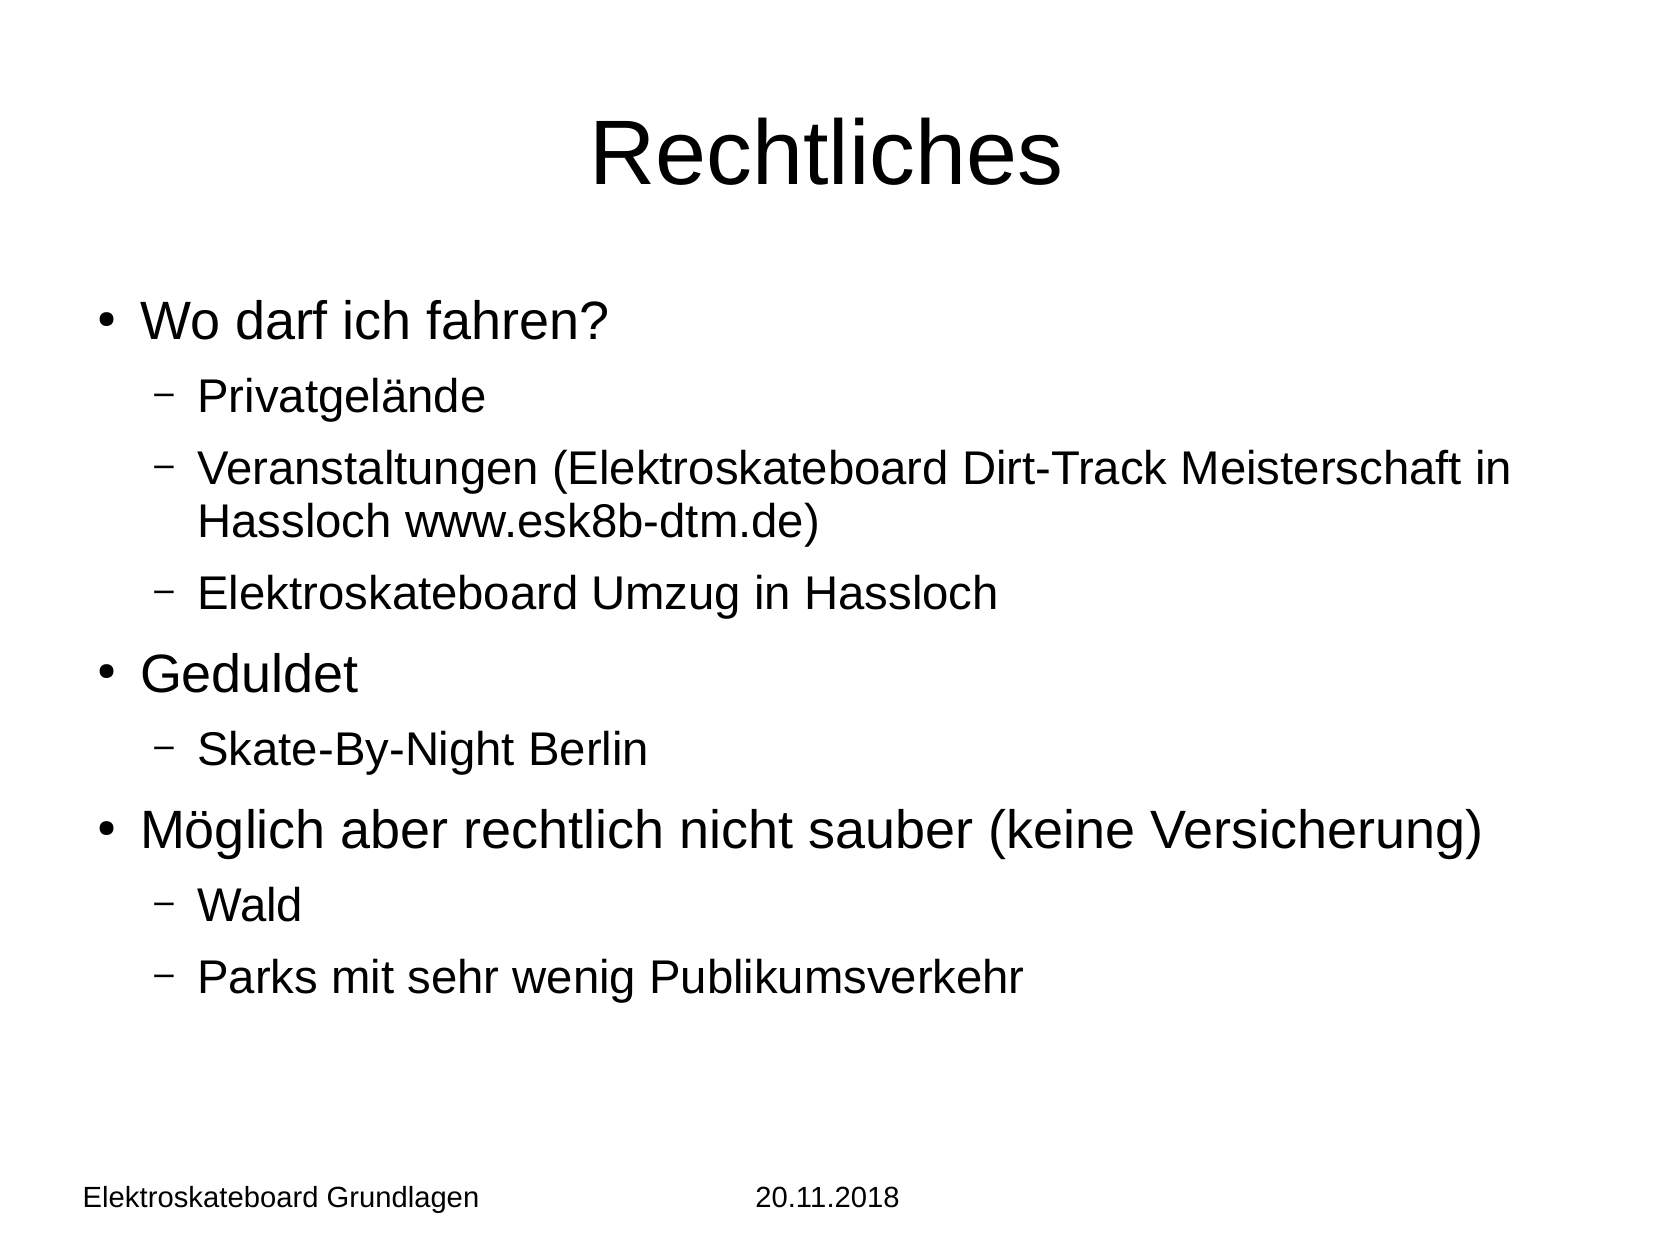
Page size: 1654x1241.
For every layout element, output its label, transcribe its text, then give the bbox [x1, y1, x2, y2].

title Rechtliches [82, 49, 1571, 257]
list Wo darf ich fahren? Privatgelände Veranstaltungen (Elektroskateboard Dirt-Track Meisterschaft in Hassloch www.esk8b-dtm.de) Elektroskateboard Umzug in Hassloch Geduldet Skate-By-Night Berlin Möglich aber rechtlich nicht sauber (keine Versicherung) Wald Parks mit sehr wenig Publikumsverkehr [82, 290, 1571, 1010]
